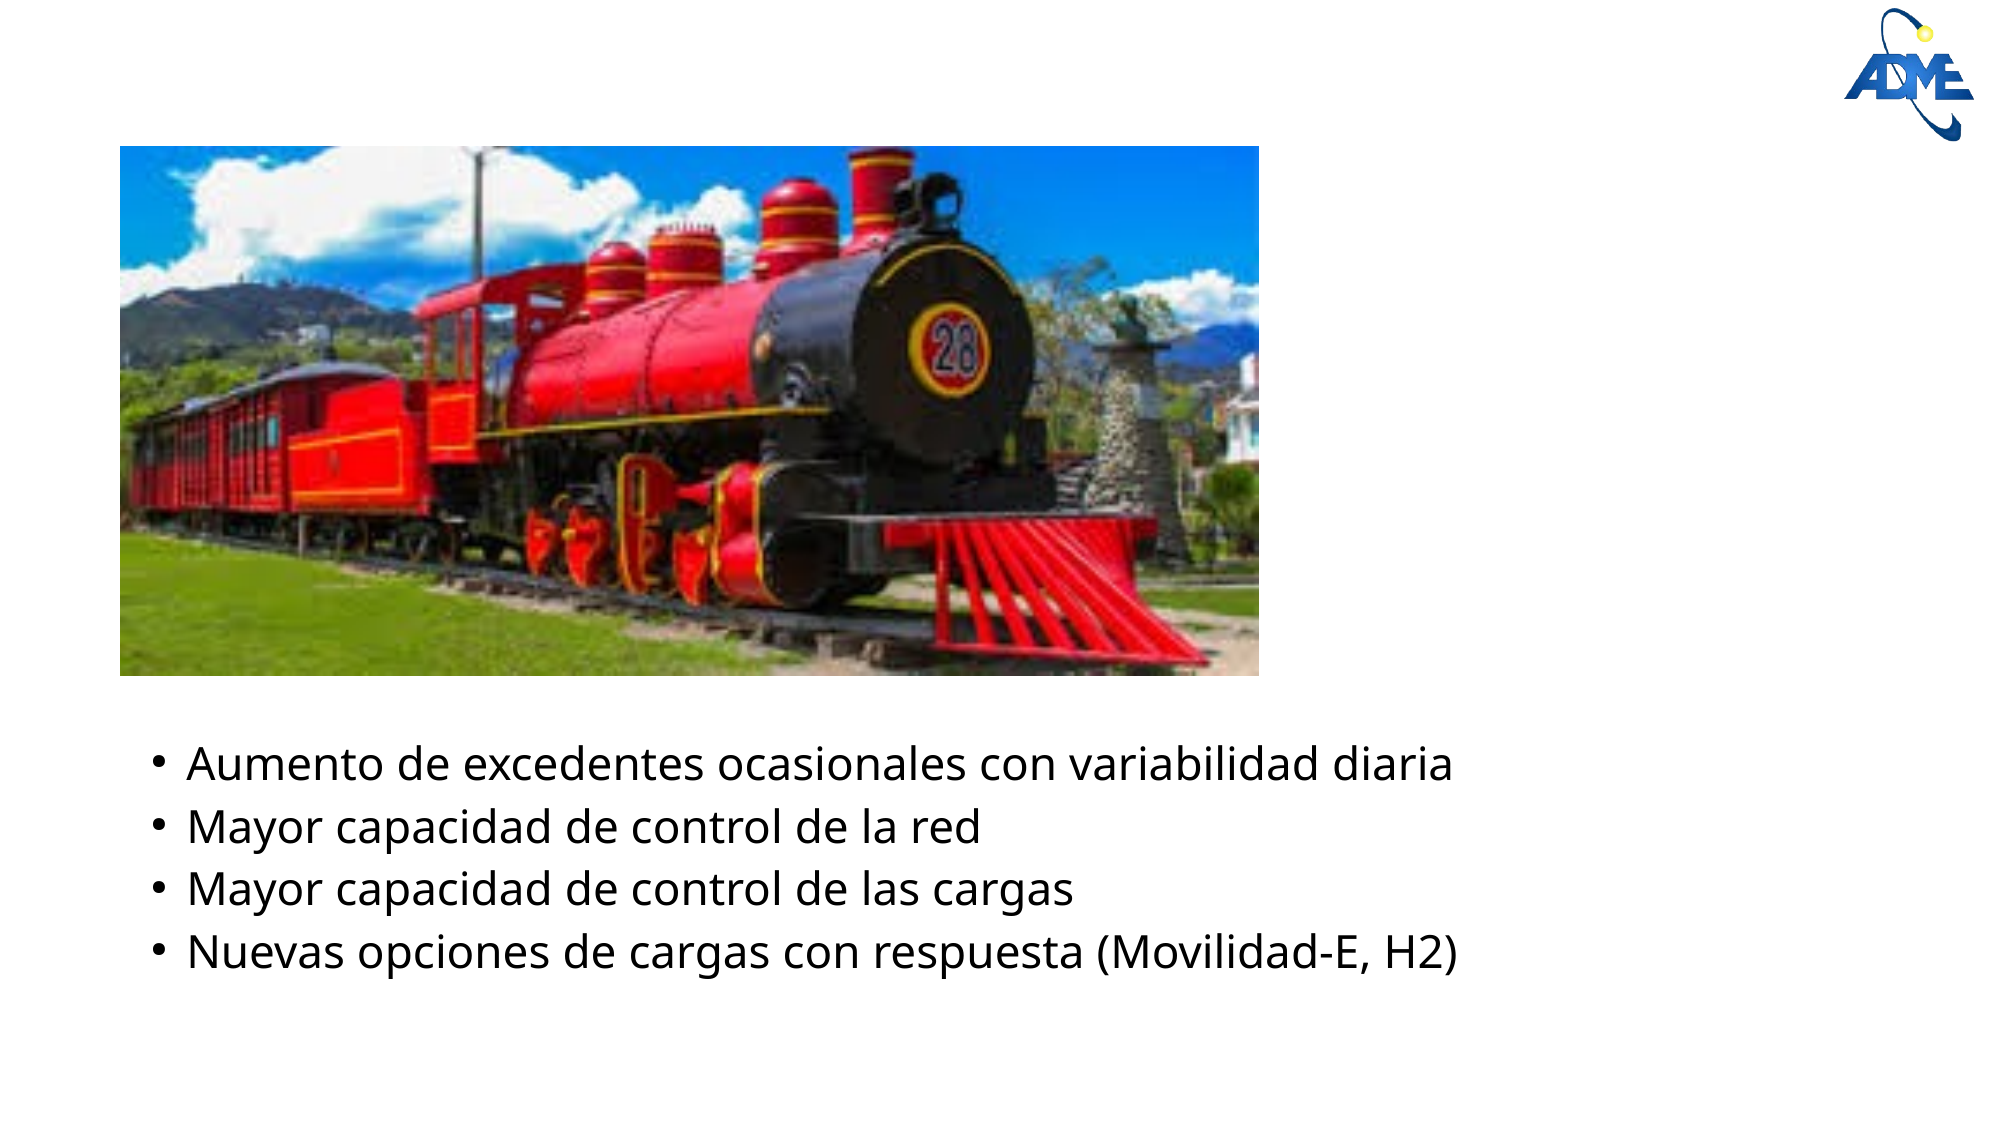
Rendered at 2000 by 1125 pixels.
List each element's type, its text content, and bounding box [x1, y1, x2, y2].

picture [1844, 8, 1978, 144]
text_box Aumento de excedentes ocasionales con variabilidad diaria Mayor capacidad de control de la red Mayor capacidad de control de las cargas Nuevas opciones de cargas con respuesta (Movilidad-E, H2) [136, 724, 1841, 1085]
picture [120, 146, 1259, 676]
